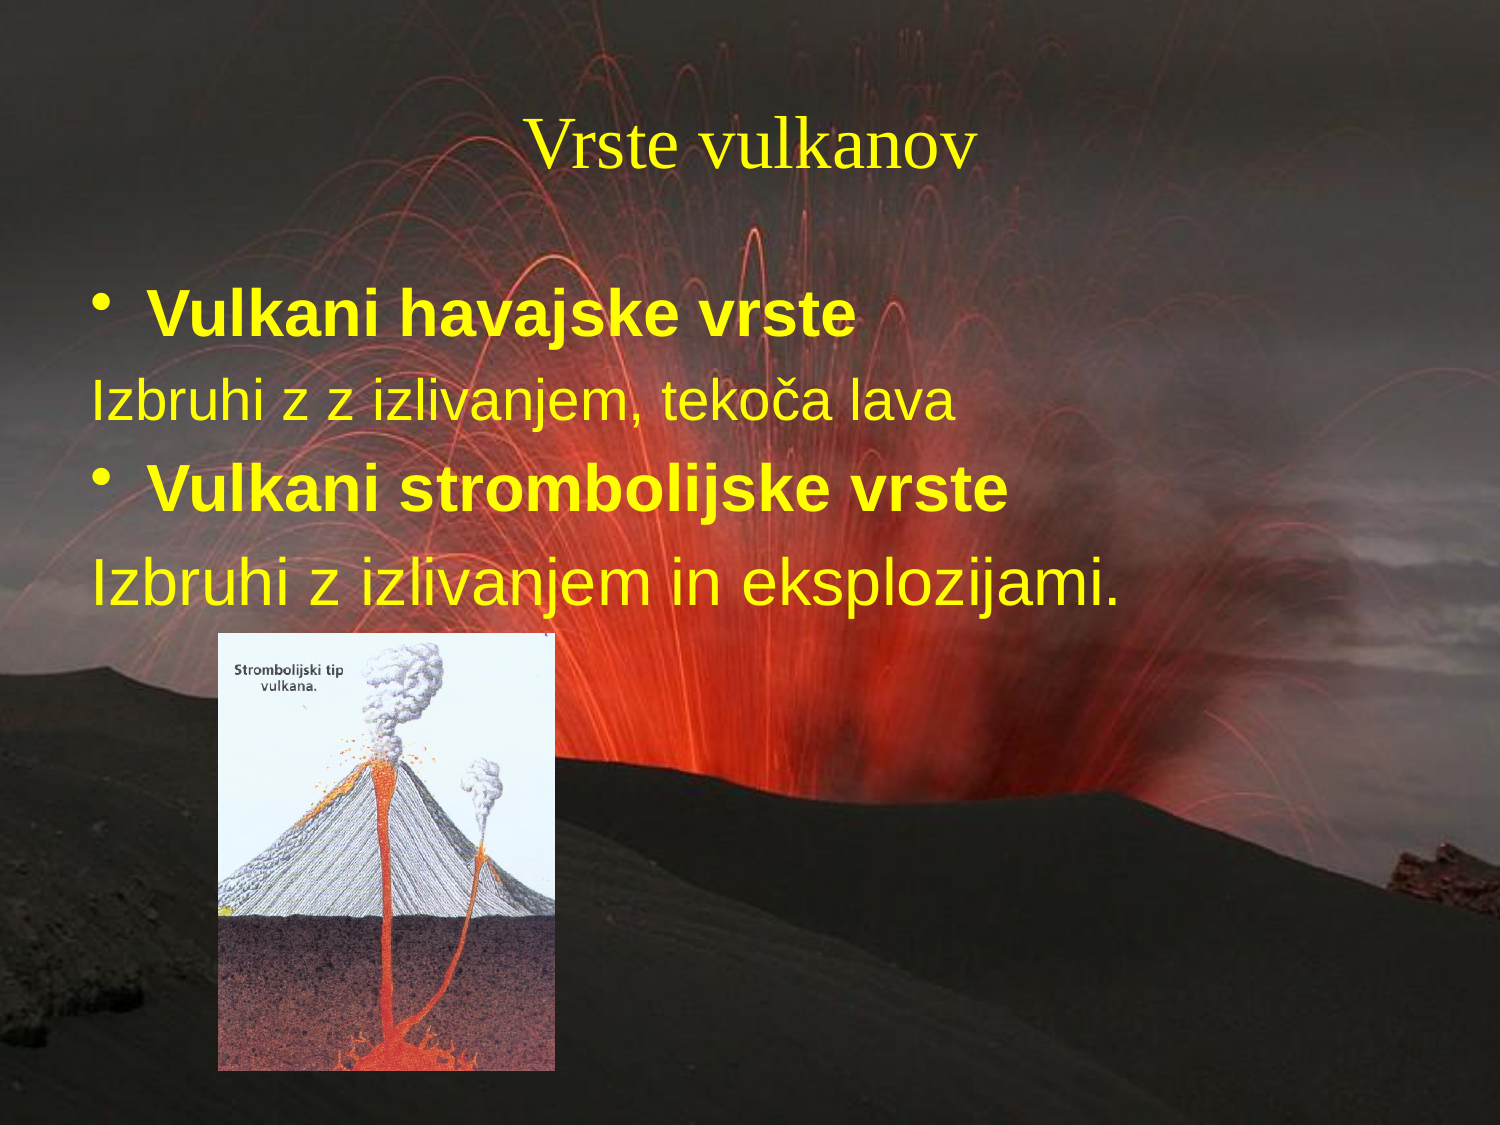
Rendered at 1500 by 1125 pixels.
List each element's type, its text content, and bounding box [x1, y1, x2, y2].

picture [0, 0, 1500, 1125]
list Vulkani havajske vrste Izbruhi z z izlivanjem, tekoča lava Vulkani strombolijske vrste Izbruhi z izlivanjem in eksplozijami. [75, 262, 1425, 1005]
title Vrste vulkanov [75, 45, 1425, 233]
